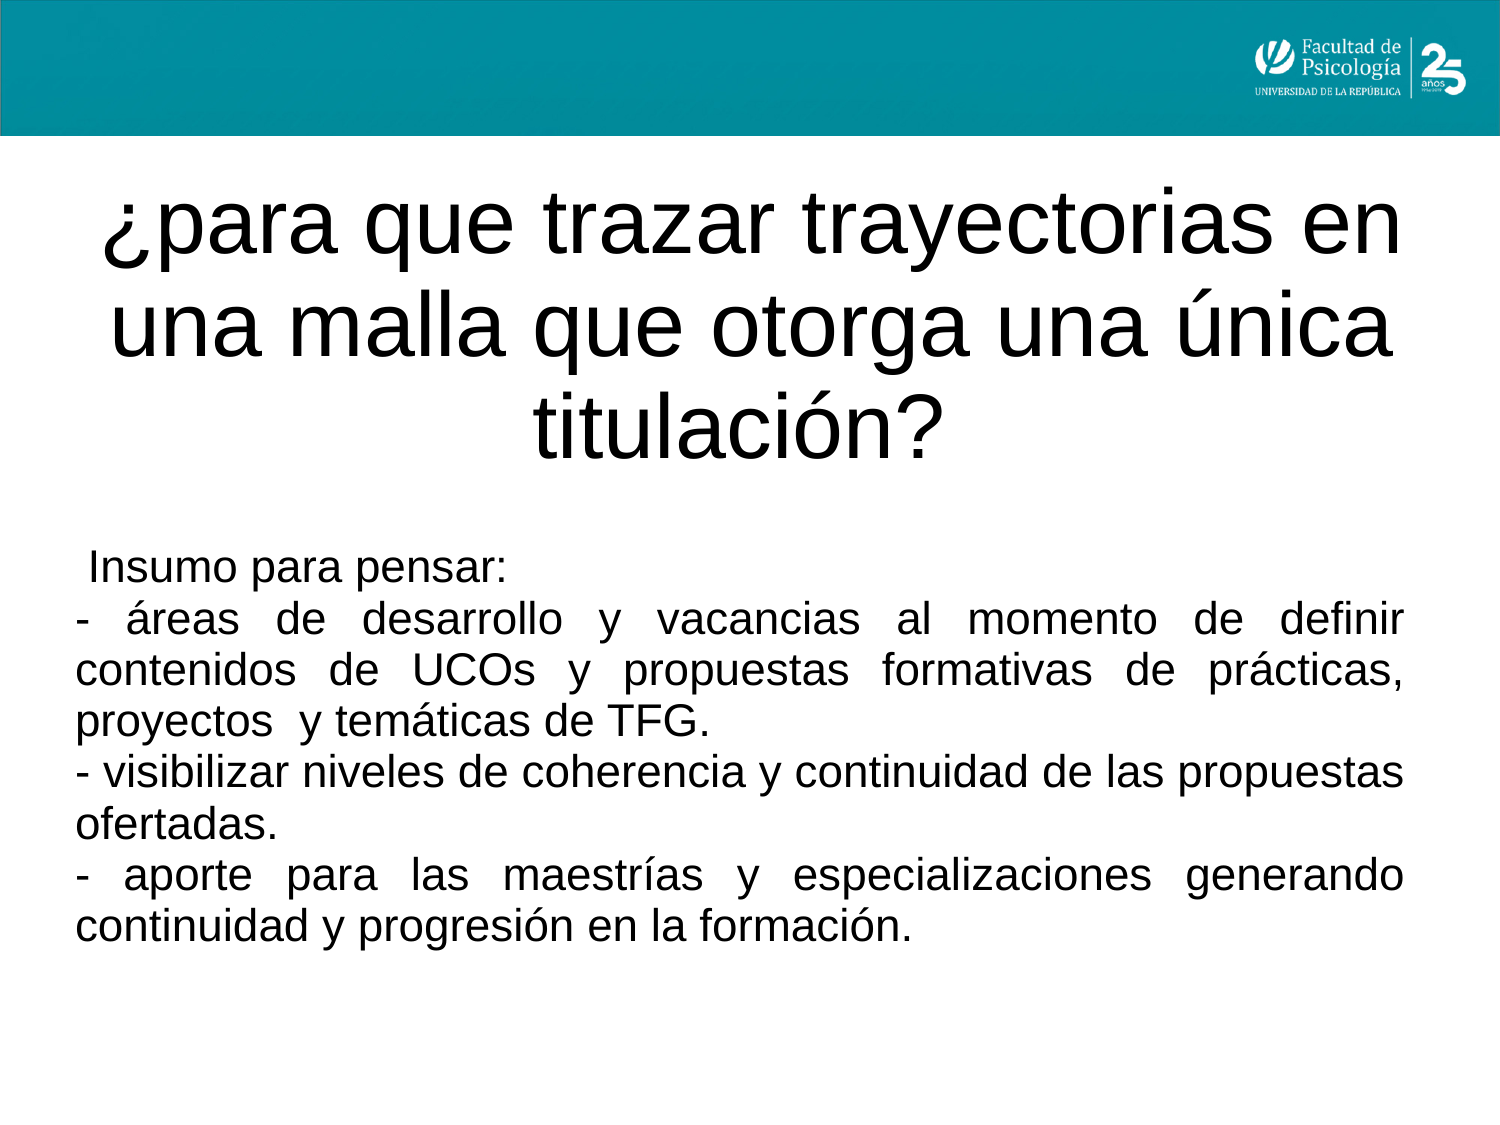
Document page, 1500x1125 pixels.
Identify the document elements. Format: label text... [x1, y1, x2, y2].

title ¿para que trazar trayectorias en una malla que otorga una única titulación? [75, 170, 1430, 479]
subtitle Insumo para pensar: - áreas de desarrollo y vacancias al momento de definir contenidos de UCOs y propuestas formativas de prácticas, proyectos y temáticas de TFG. - visibilizar niveles de coherencia y continuidad de las propuestas ofertadas. - aporte para las maestrías y especializaciones generando continuidad y progresión en la formación. [75, 418, 1406, 1075]
picture [0, 0, 1500, 136]
